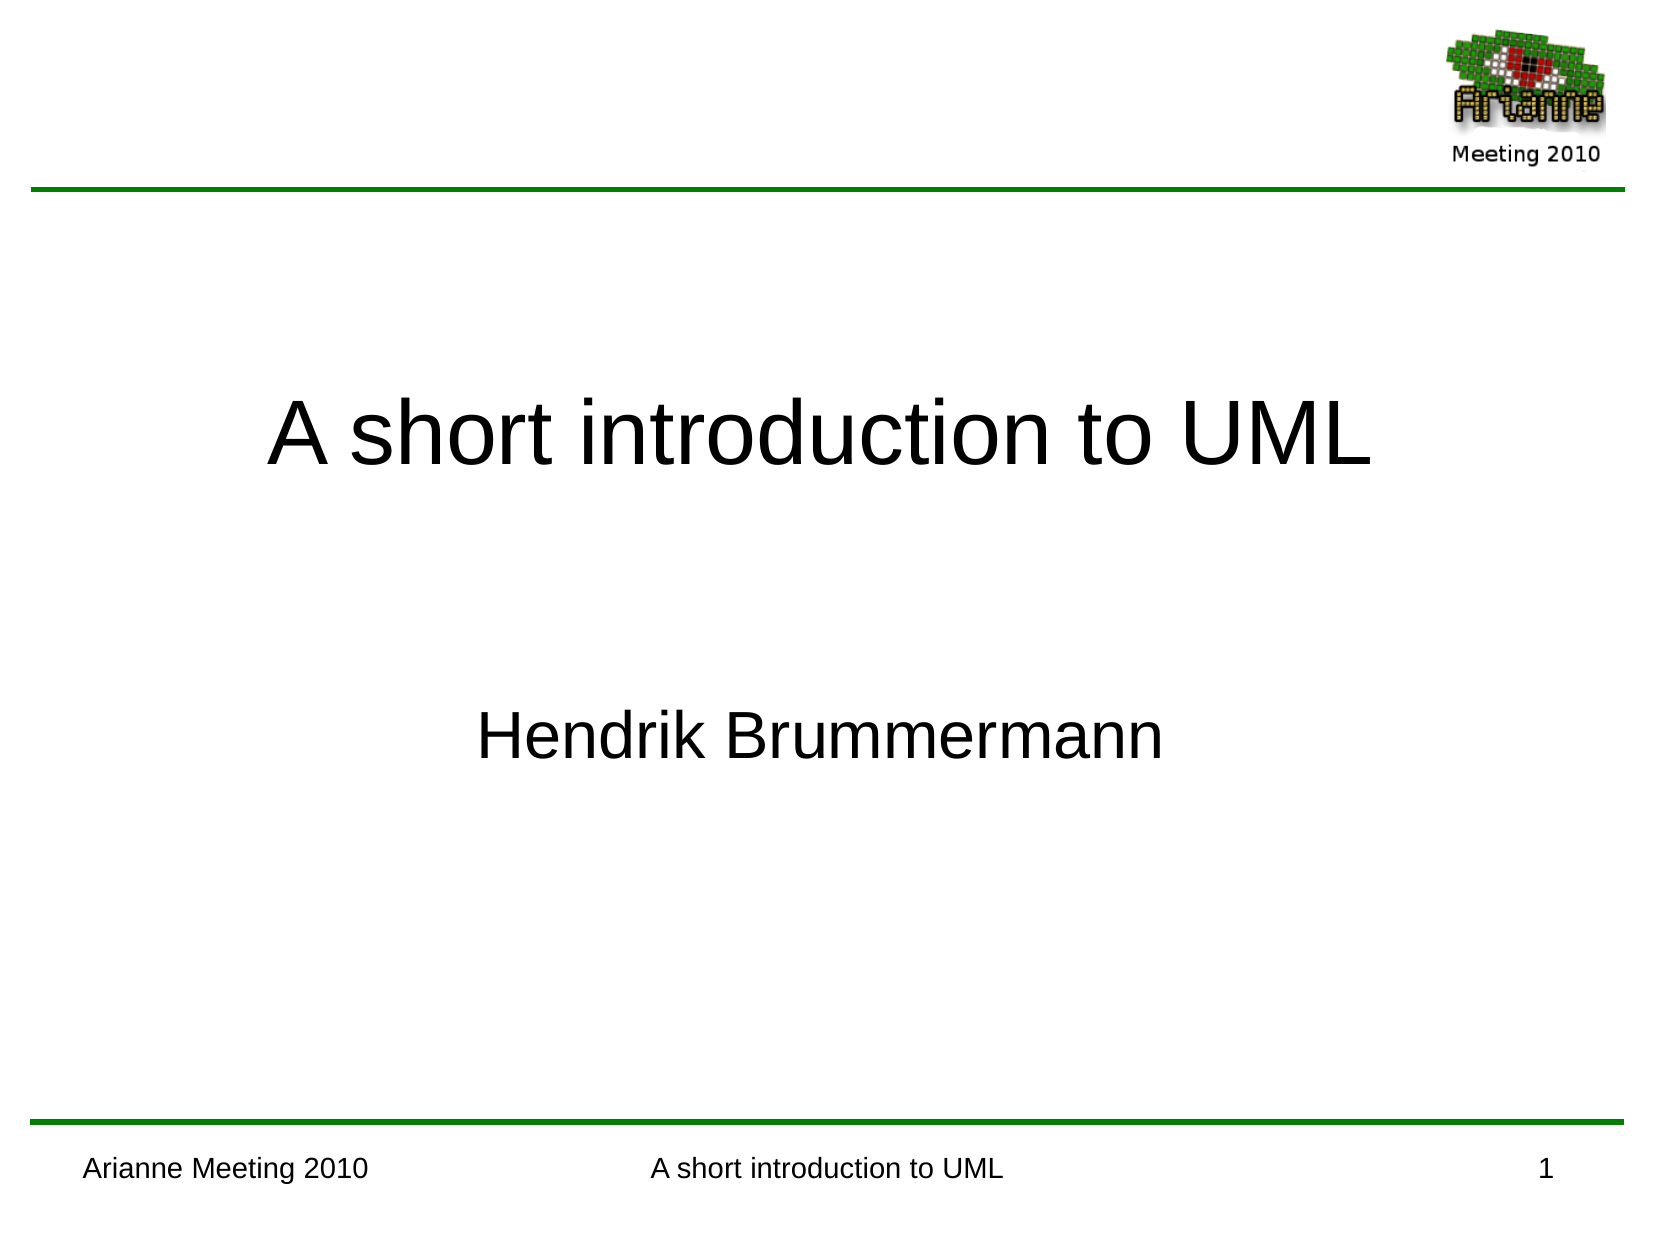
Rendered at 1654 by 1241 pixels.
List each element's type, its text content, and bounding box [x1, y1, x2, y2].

title A short introduction to UML [76, 381, 1565, 484]
picture [1446, 29, 1606, 178]
subtitle Hendrik Brummermann [76, 484, 1565, 987]
